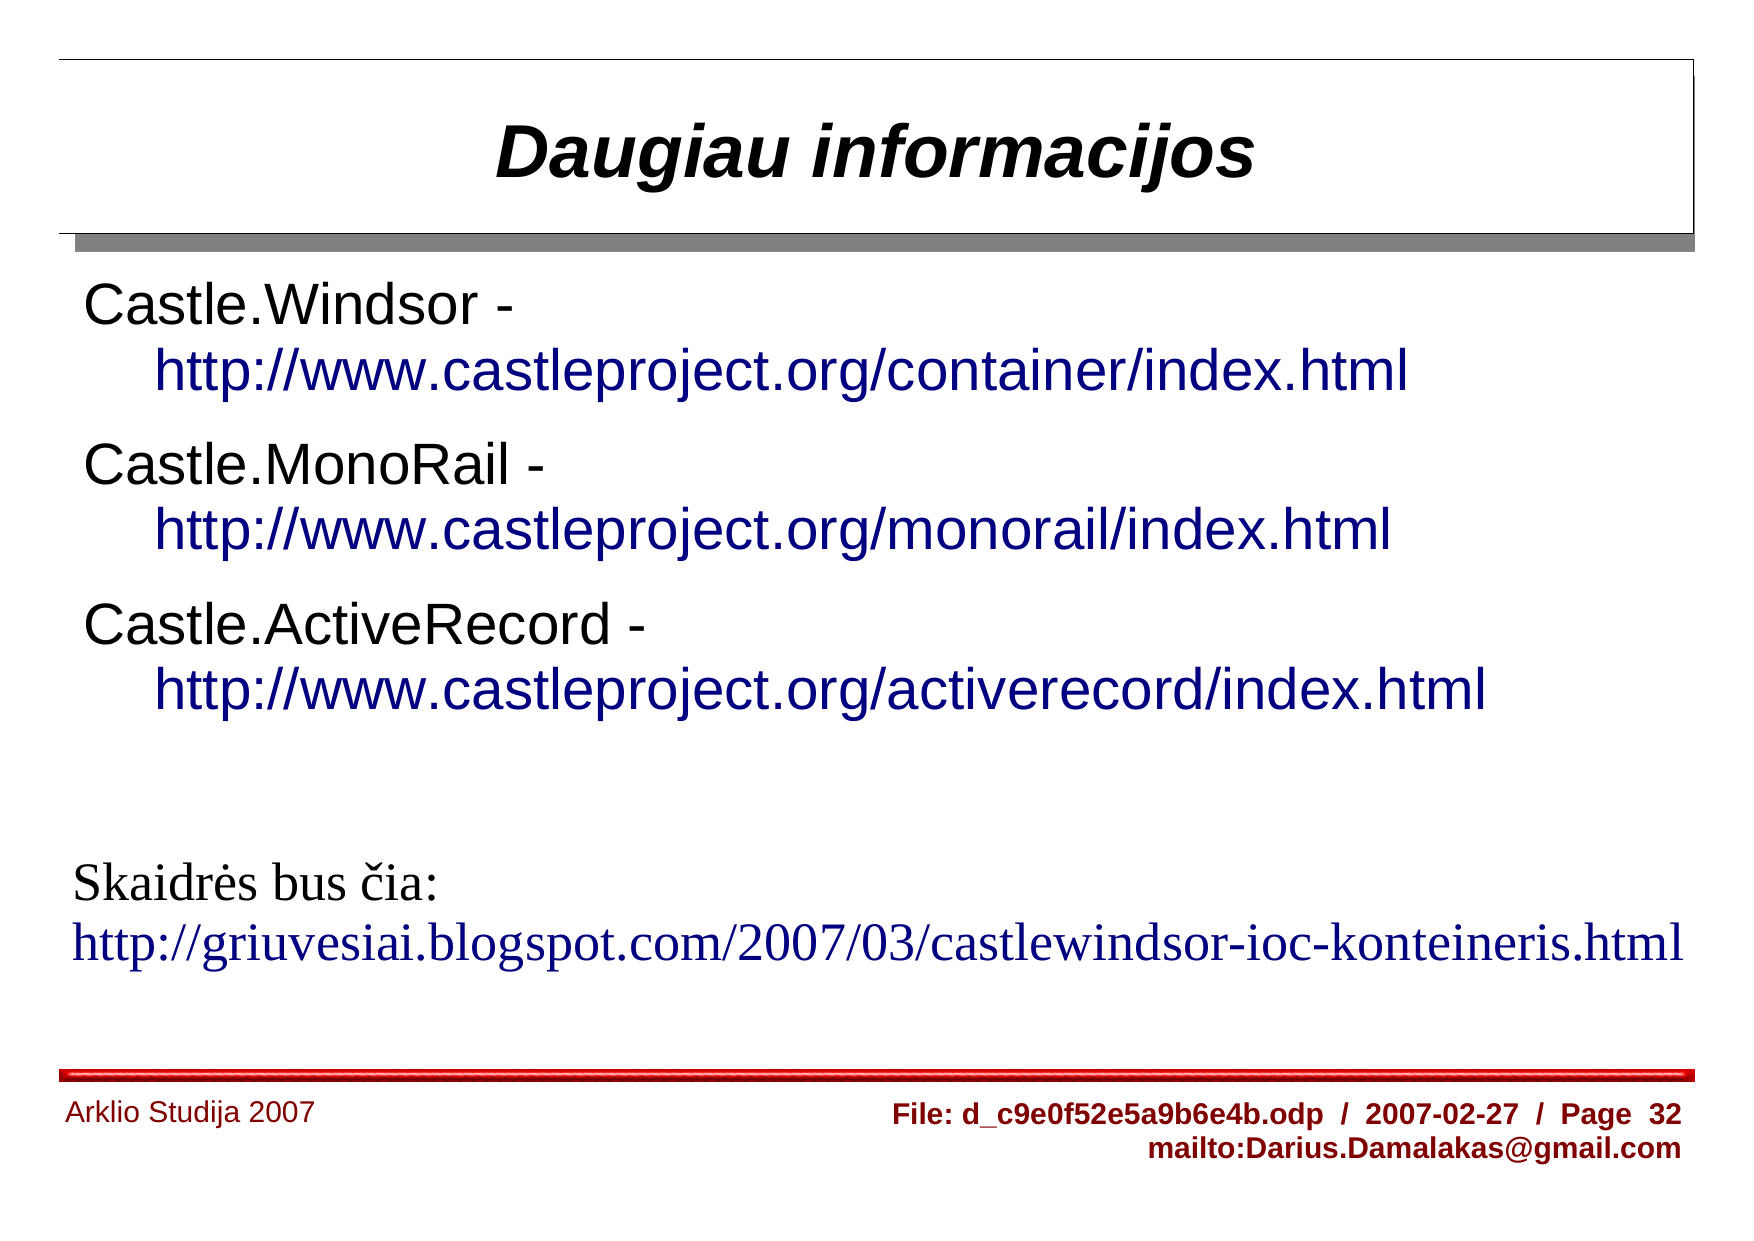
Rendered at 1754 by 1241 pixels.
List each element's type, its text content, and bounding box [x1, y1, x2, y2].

title Daugiau informacijos [59, 59, 1695, 244]
picture [59, 1069, 71, 1082]
list Castle.Windsor - http://www.castleproject.org/container/index.html Castle.MonoRail - http://www.castleproject.org/monorail/index.html Castle.ActiveRecord - http://www.castleproject.org/activerecord/index.html [71, 272, 1695, 851]
text_box Skaidrės bus čia: http://griuvesiai.blogspot.com/2007/03/castlewindsor-ioc-konteineris.html [71, 851, 1725, 1143]
